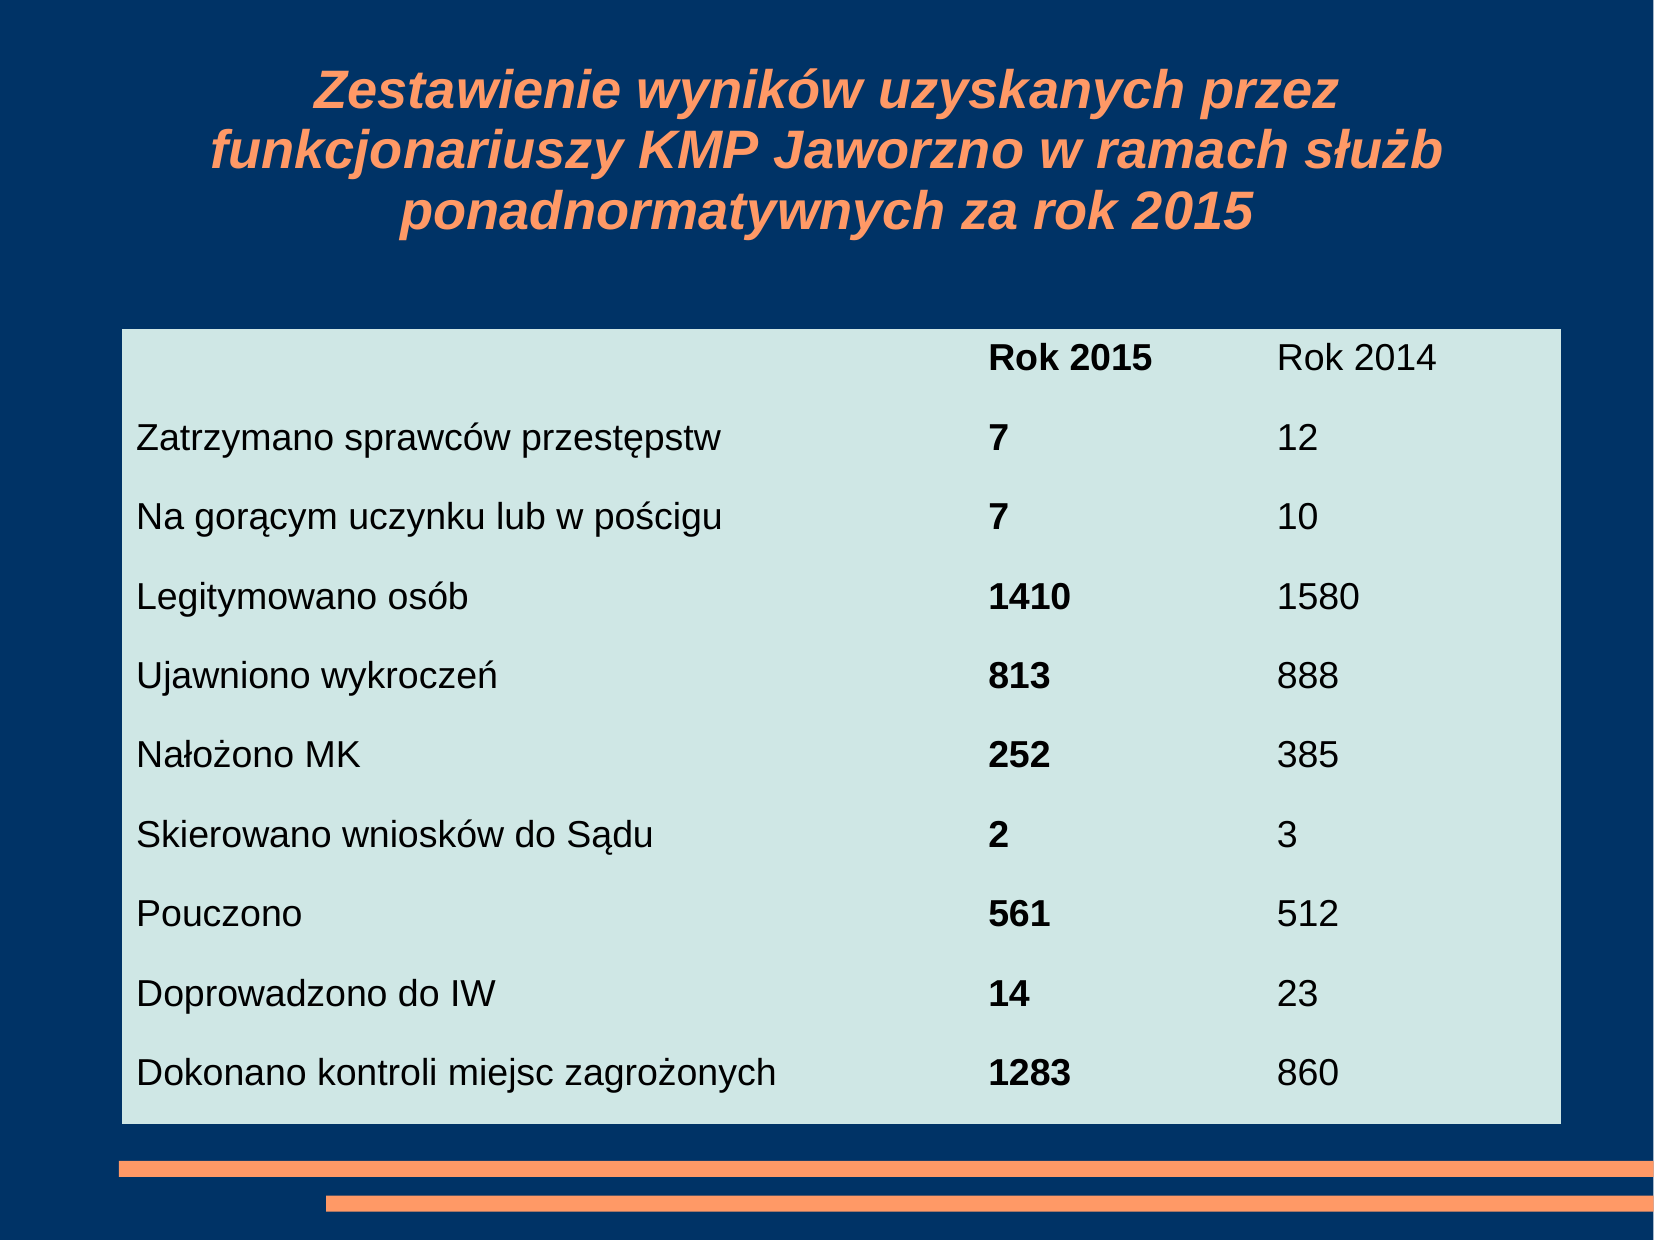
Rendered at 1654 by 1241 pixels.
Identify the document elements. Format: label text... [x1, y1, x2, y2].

table_cell 512 [1262, 885, 1561, 965]
table_cell Skierowano wniosków do Sądu [122, 806, 974, 885]
table_cell Dokonano kontroli miejsc zagrożonych [122, 1044, 974, 1124]
table_header Rok 2014 [1262, 329, 1561, 409]
table_cell 23 [1262, 965, 1561, 1044]
table_cell 1580 [1262, 568, 1561, 647]
table_cell 7 [974, 488, 1262, 568]
title Zestawienie wyników uzyskanych przez funkcjonariuszy KMP Jaworzno w ramach służb ponadnormatywnych za rok 2015 [121, 53, 1534, 247]
table_cell 7 [974, 409, 1262, 488]
table_cell 12 [1262, 409, 1561, 488]
table_cell 14 [974, 965, 1262, 1044]
table_cell Nałożono MK [122, 727, 974, 806]
table_cell 813 [974, 647, 1262, 727]
table_cell 10 [1262, 488, 1561, 568]
table_cell 3 [1262, 806, 1561, 885]
table_cell 2 [974, 806, 1262, 885]
table_cell Doprowadzono do IW [122, 965, 974, 1044]
table_cell 888 [1262, 647, 1561, 727]
table_cell 860 [1262, 1044, 1561, 1124]
table_cell Na gorącym uczynku lub w pościgu [122, 488, 974, 568]
table_cell 252 [974, 727, 1262, 806]
table_header [122, 329, 974, 409]
table_cell Zatrzymano sprawców przestępstw [122, 409, 974, 488]
table_cell 1283 [974, 1044, 1262, 1124]
table_cell Legitymowano osób [122, 568, 974, 647]
table_header Rok 2015 [974, 329, 1262, 409]
table_cell Pouczono [122, 885, 974, 965]
table_cell Ujawniono wykroczeń [122, 647, 974, 727]
table_cell 1410 [974, 568, 1262, 647]
table_cell 561 [974, 885, 1262, 965]
table_cell 385 [1262, 727, 1561, 806]
